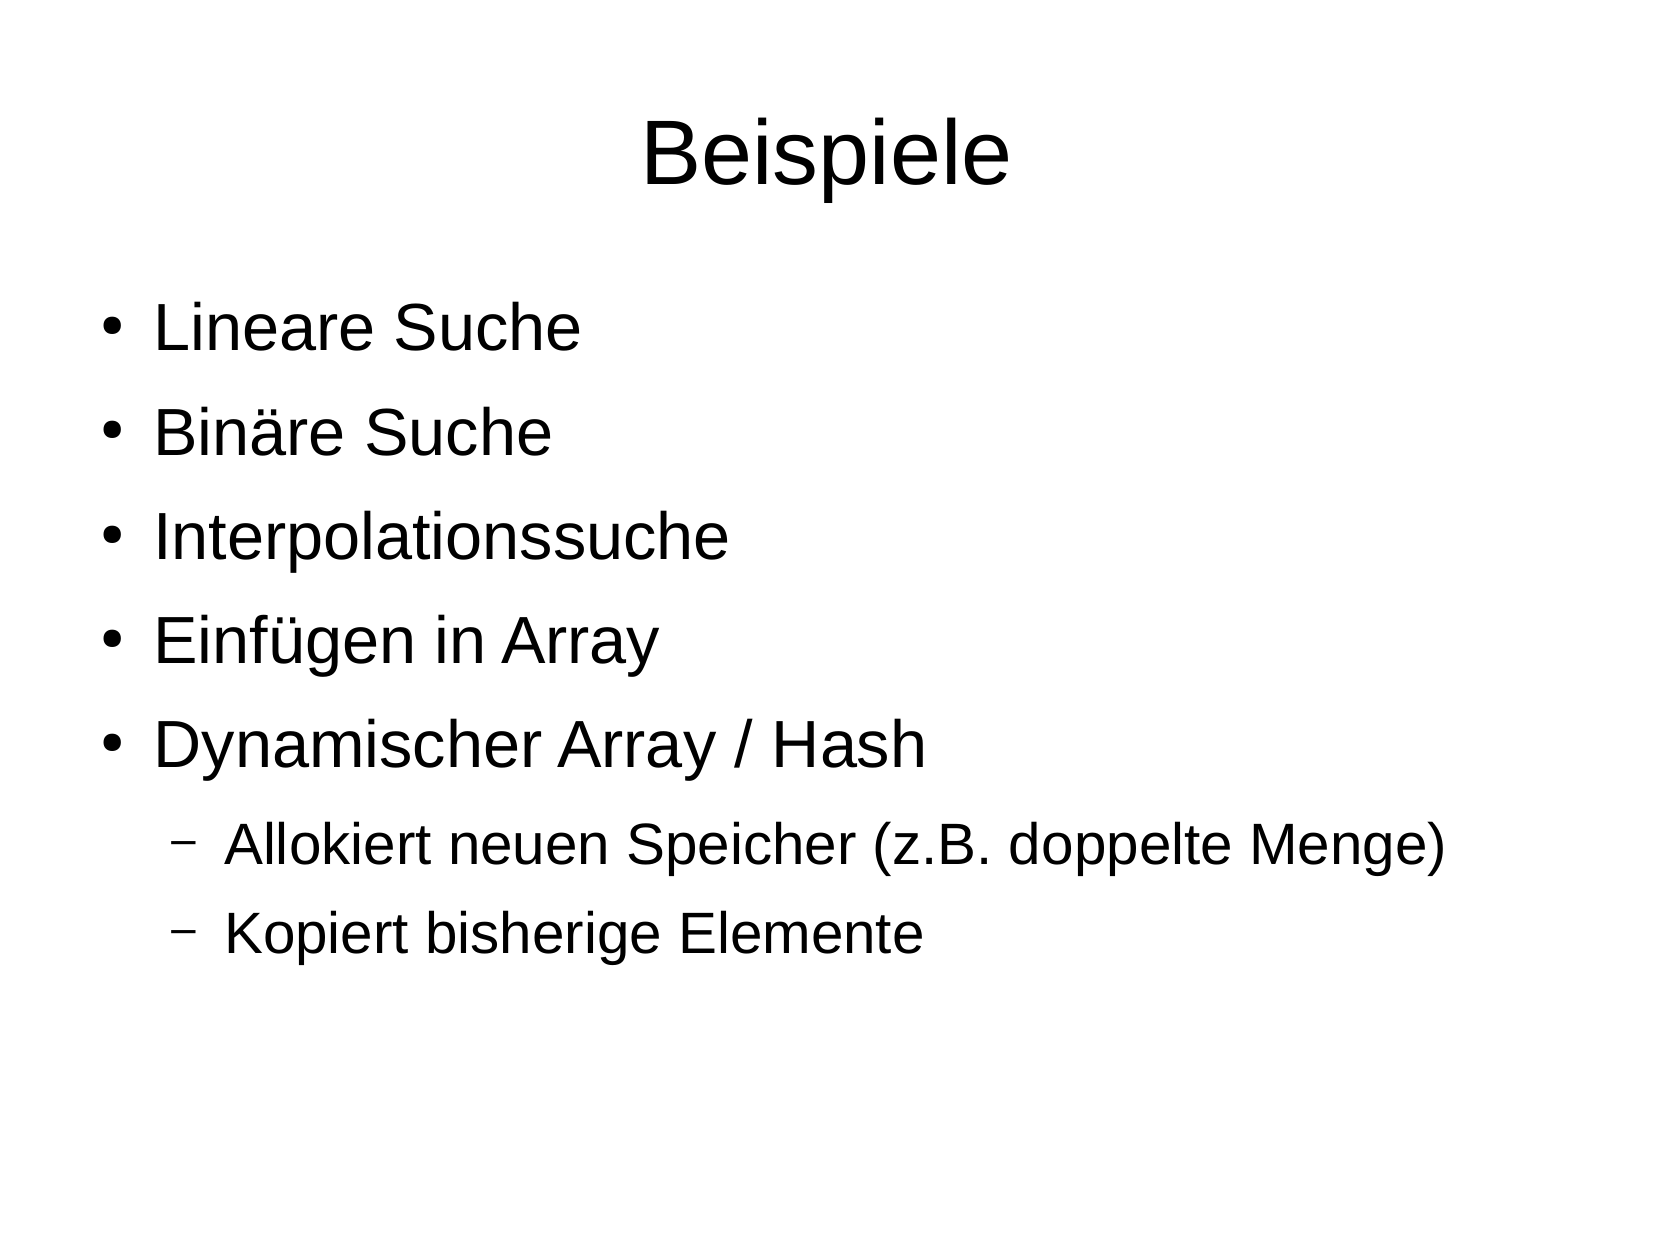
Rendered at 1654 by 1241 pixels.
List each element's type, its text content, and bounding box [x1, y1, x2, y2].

list Lineare Suche Binäre Suche Interpolationssuche Einfügen in Array Dynamischer Array / Hash Allokiert neuen Speicher (z.B. doppelte Menge) Kopiert bisherige Elemente [82, 290, 1571, 1010]
title Beispiele [82, 49, 1571, 257]
